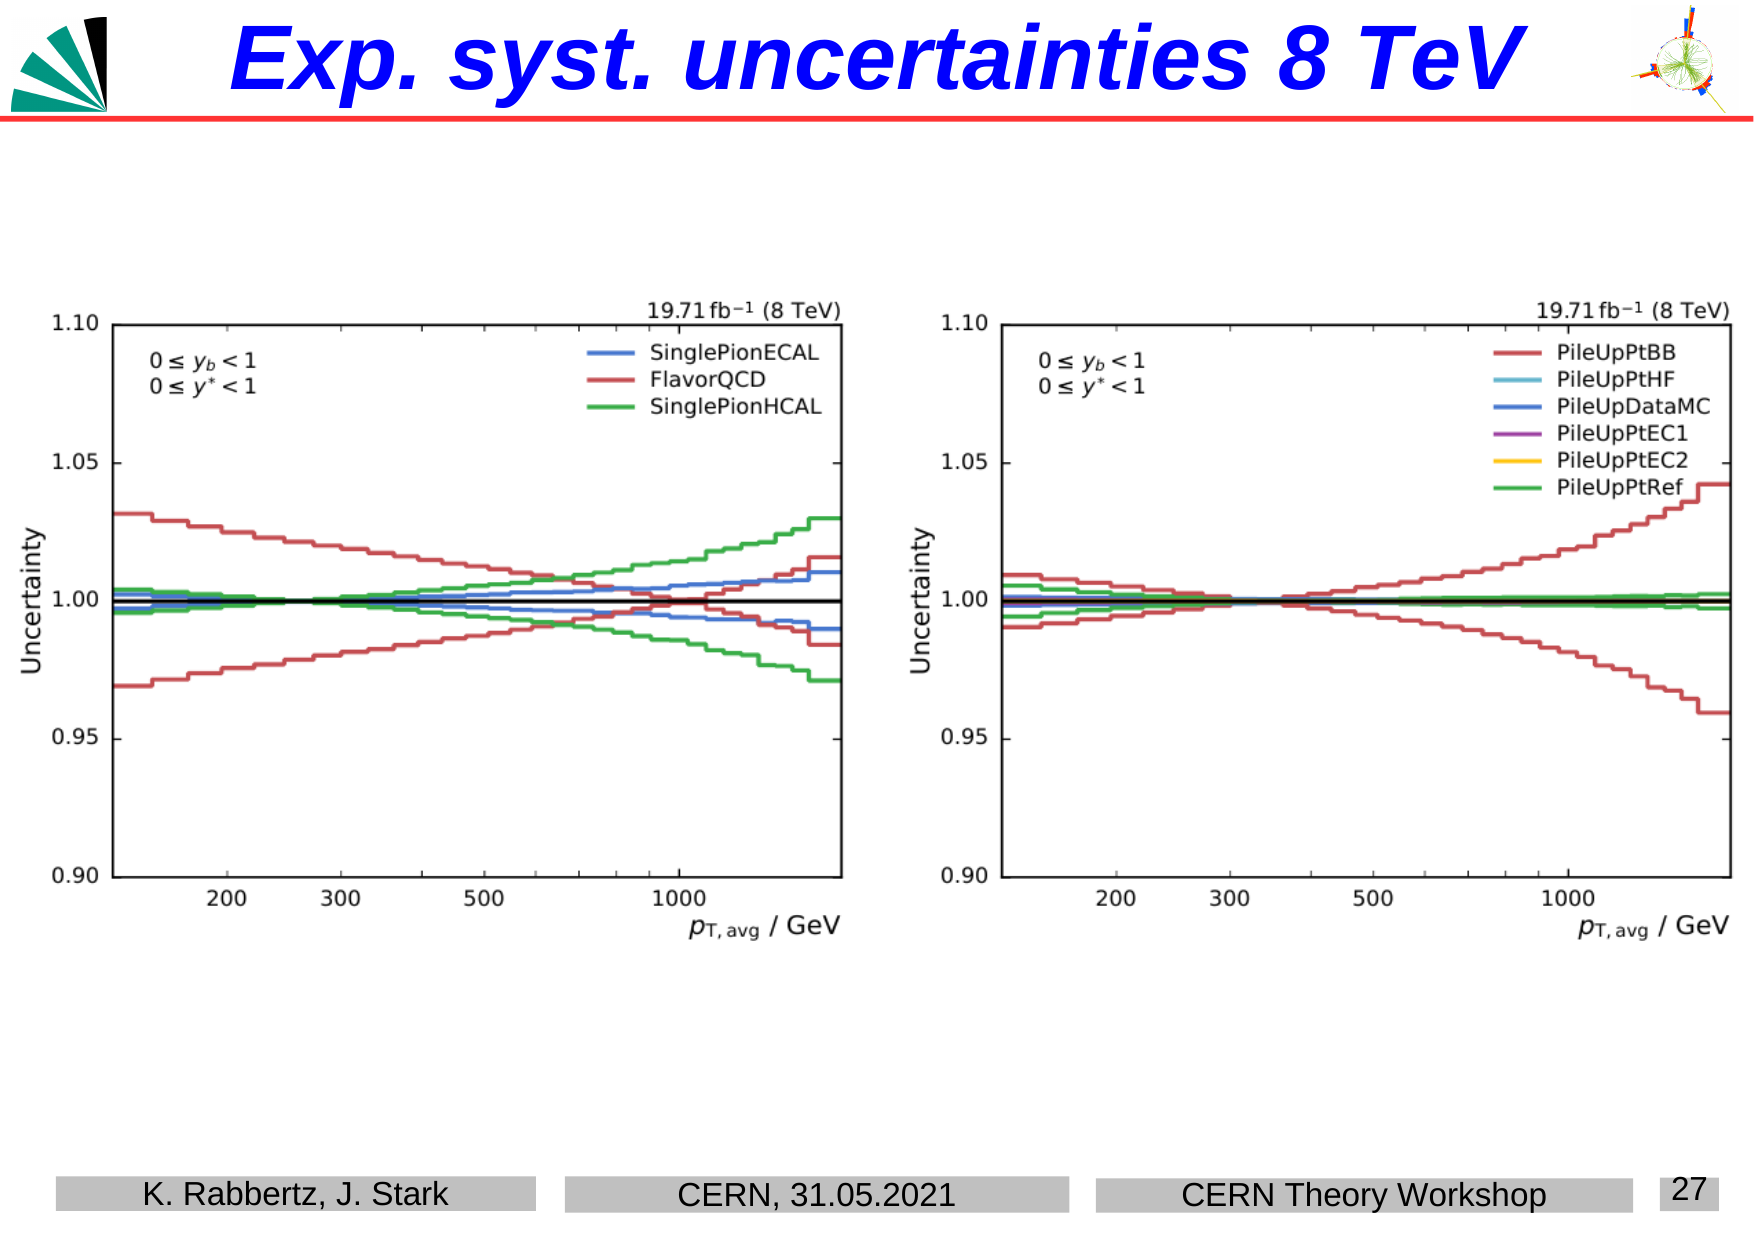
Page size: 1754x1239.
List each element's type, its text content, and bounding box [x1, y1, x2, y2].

picture [0, 271, 1754, 976]
title Exp. syst. uncertainties 8 TeV [124, 0, 1630, 116]
picture [11, 17, 107, 113]
picture [1631, 5, 1739, 113]
